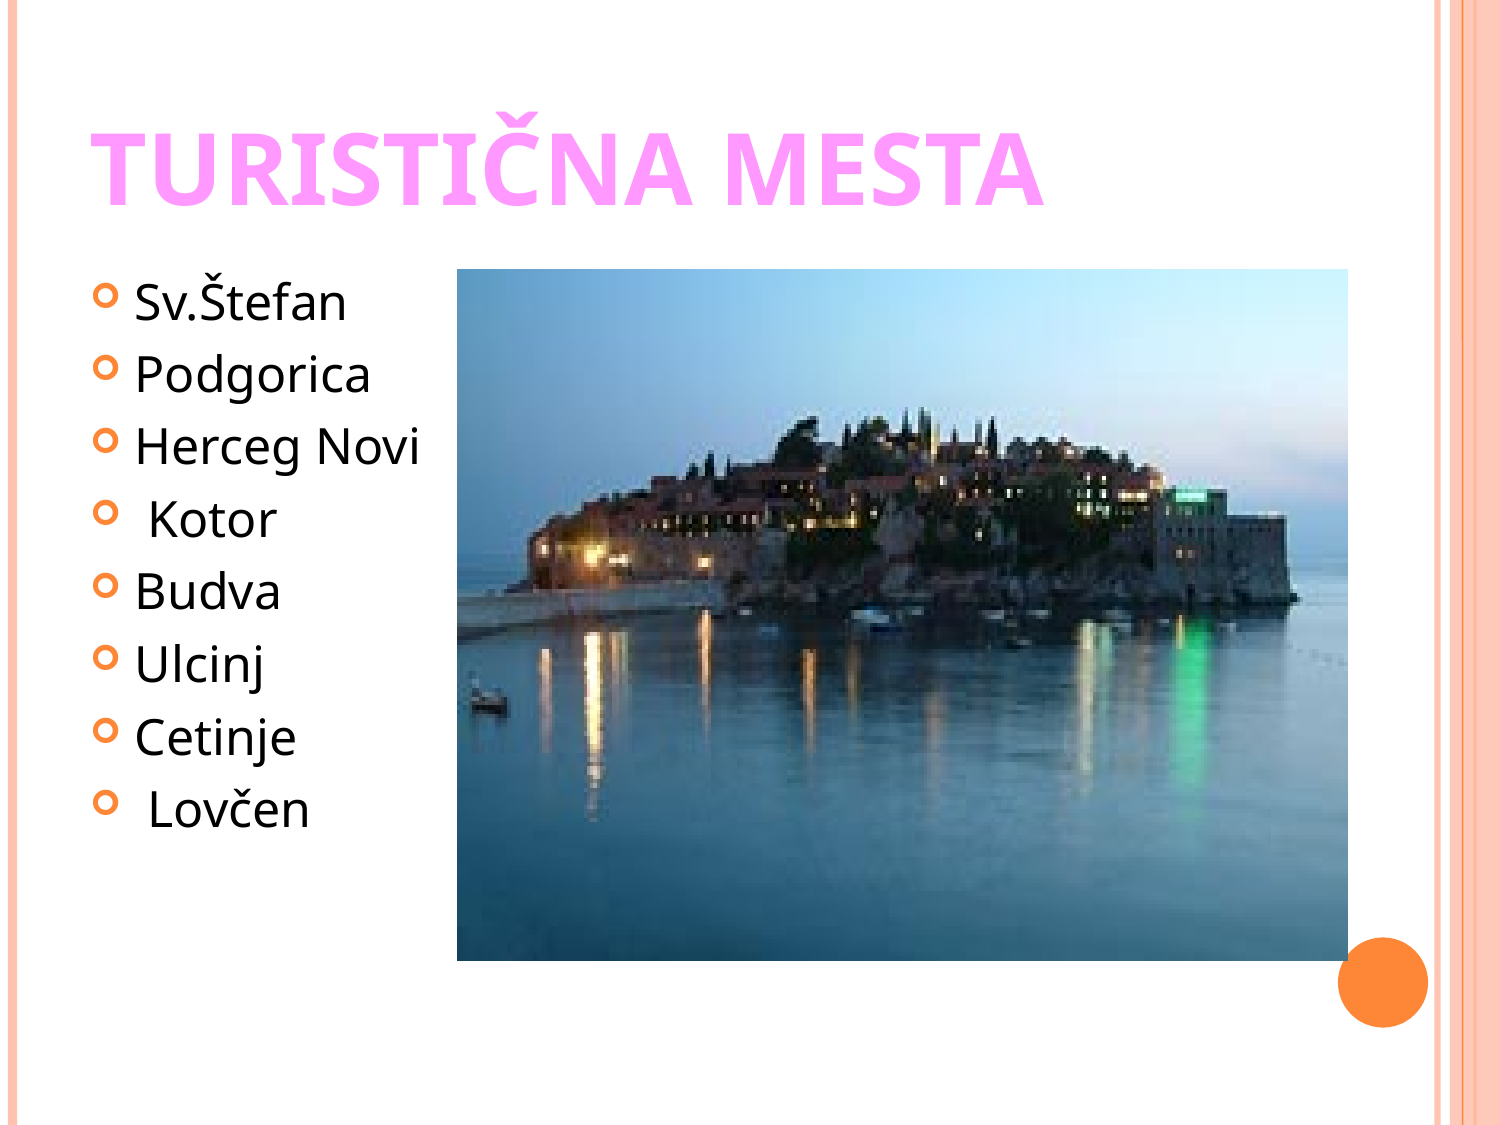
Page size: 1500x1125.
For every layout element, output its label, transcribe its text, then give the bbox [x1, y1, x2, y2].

picture [457, 269, 1348, 961]
list Sv.Štefan Podgorica Herceg Novi Kotor Budva Ulcinj Cetinje Lovčen [75, 262, 1300, 1062]
title TURISTIČNA MESTA [75, 45, 1300, 233]
